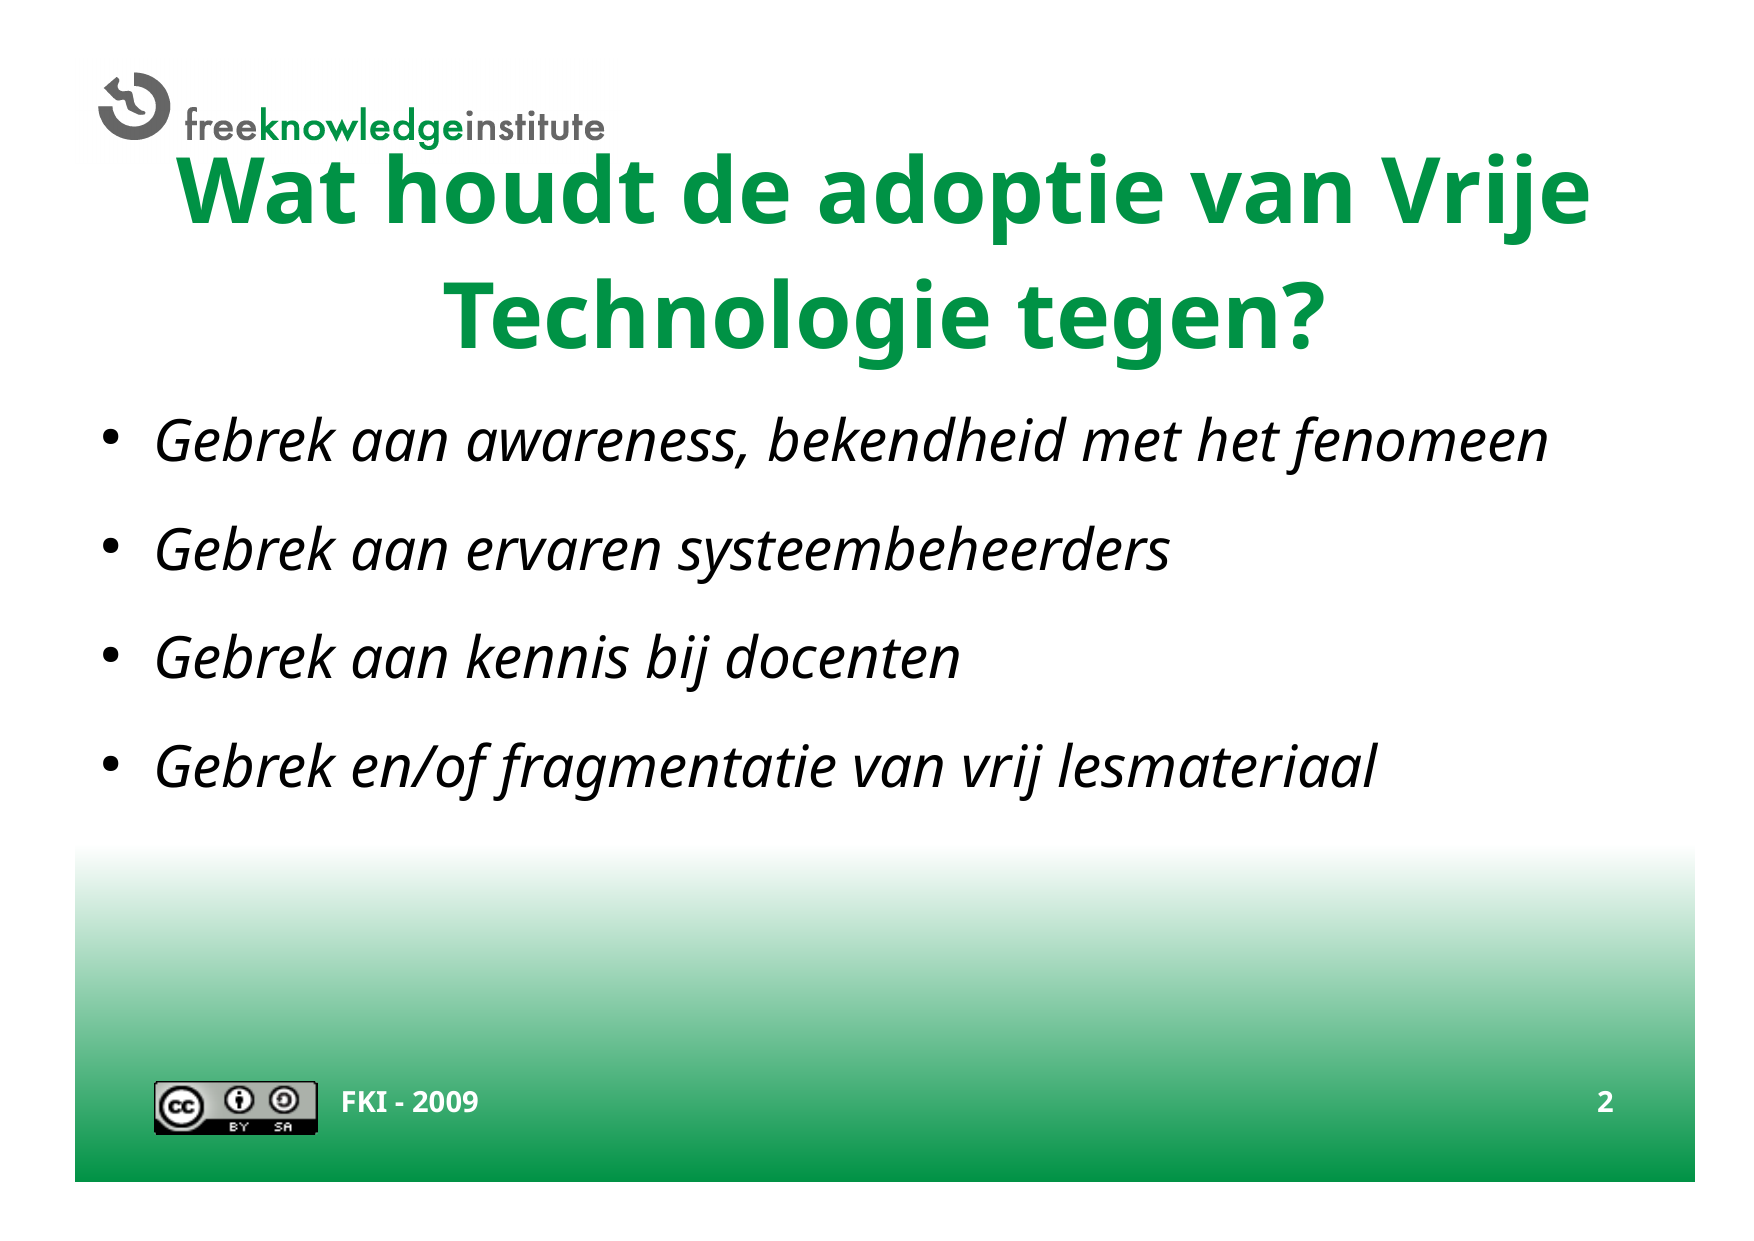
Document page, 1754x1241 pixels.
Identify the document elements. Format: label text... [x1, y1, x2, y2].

picture [75, 58, 622, 164]
list Gebrek aan awareness, bekendheid met het fenomeen Gebrek aan ervaren systeembeheerders Gebrek aan kennis bij docenten Gebrek en/of fragmentatie van vrij lesmateriaal [82, 290, 1651, 1109]
picture [154, 1109, 318, 1135]
title Wat houdt de adoptie van Vrije Technologie tegen? [155, 143, 1614, 290]
